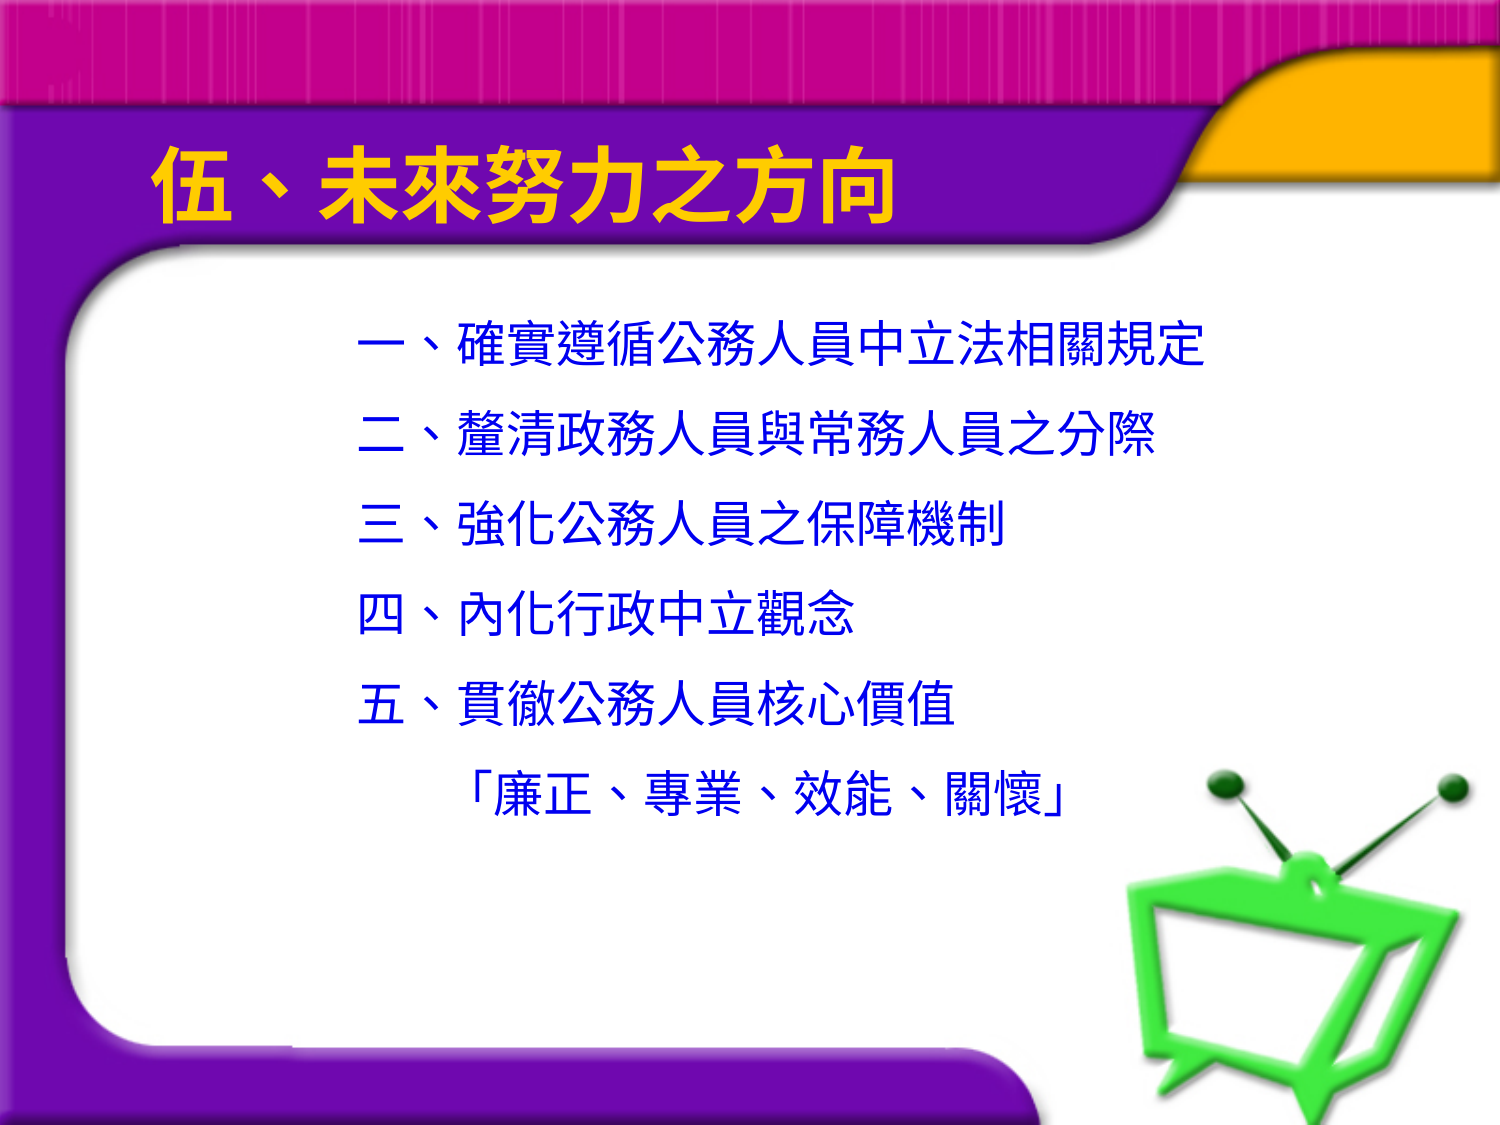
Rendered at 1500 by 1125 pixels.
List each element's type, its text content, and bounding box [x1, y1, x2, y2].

subtitle 一、確實遵循公務人員中立法相關規定 二、釐清政務人員與常務人員之分際 三、強化公務人員之保障機制 四、內化行政中立觀念 五、貫徹公務人員核心價值 「廉正、專業、效能、關懷」 [150, 275, 1413, 751]
title 伍、未來努力之方向 [0, 125, 1163, 241]
